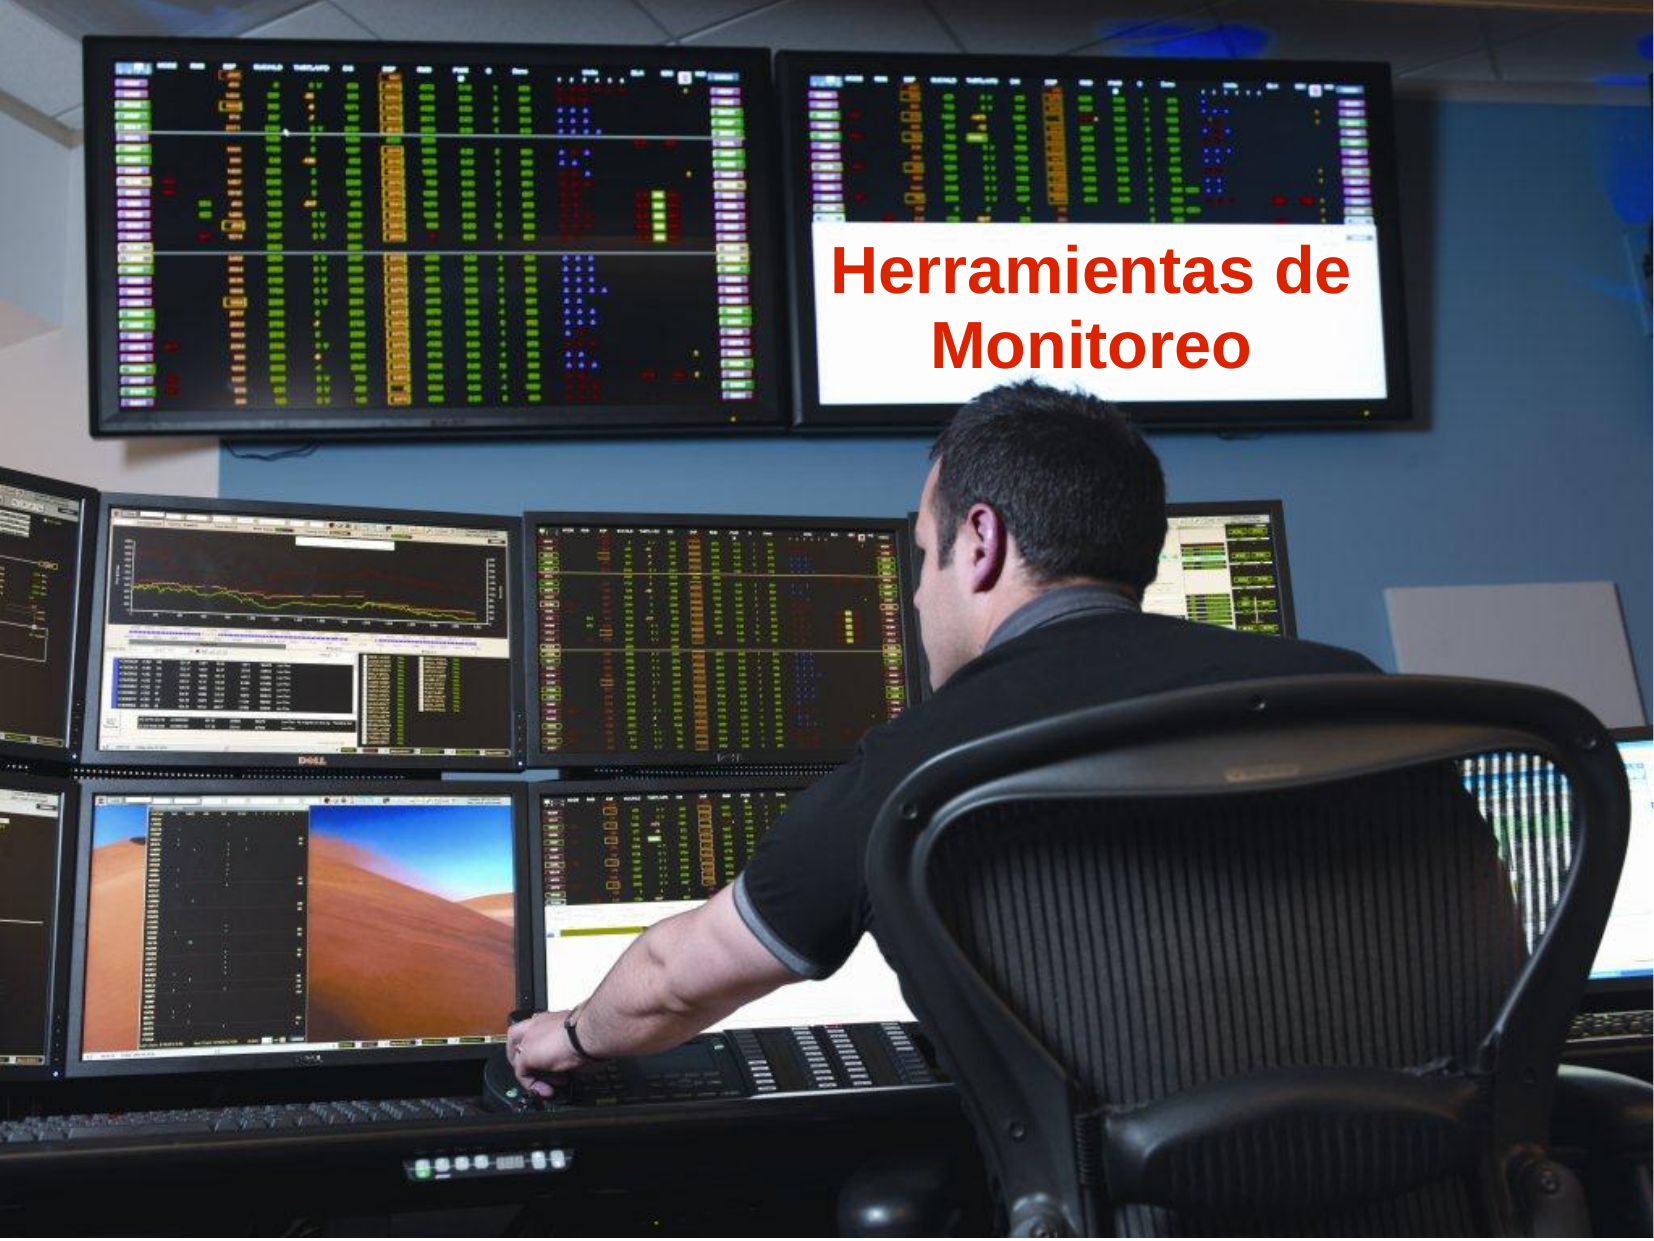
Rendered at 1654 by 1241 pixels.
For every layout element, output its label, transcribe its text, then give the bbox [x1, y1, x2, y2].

title Herramientas de Monitoreo [828, 210, 1354, 405]
picture [0, 0, 1654, 1238]
